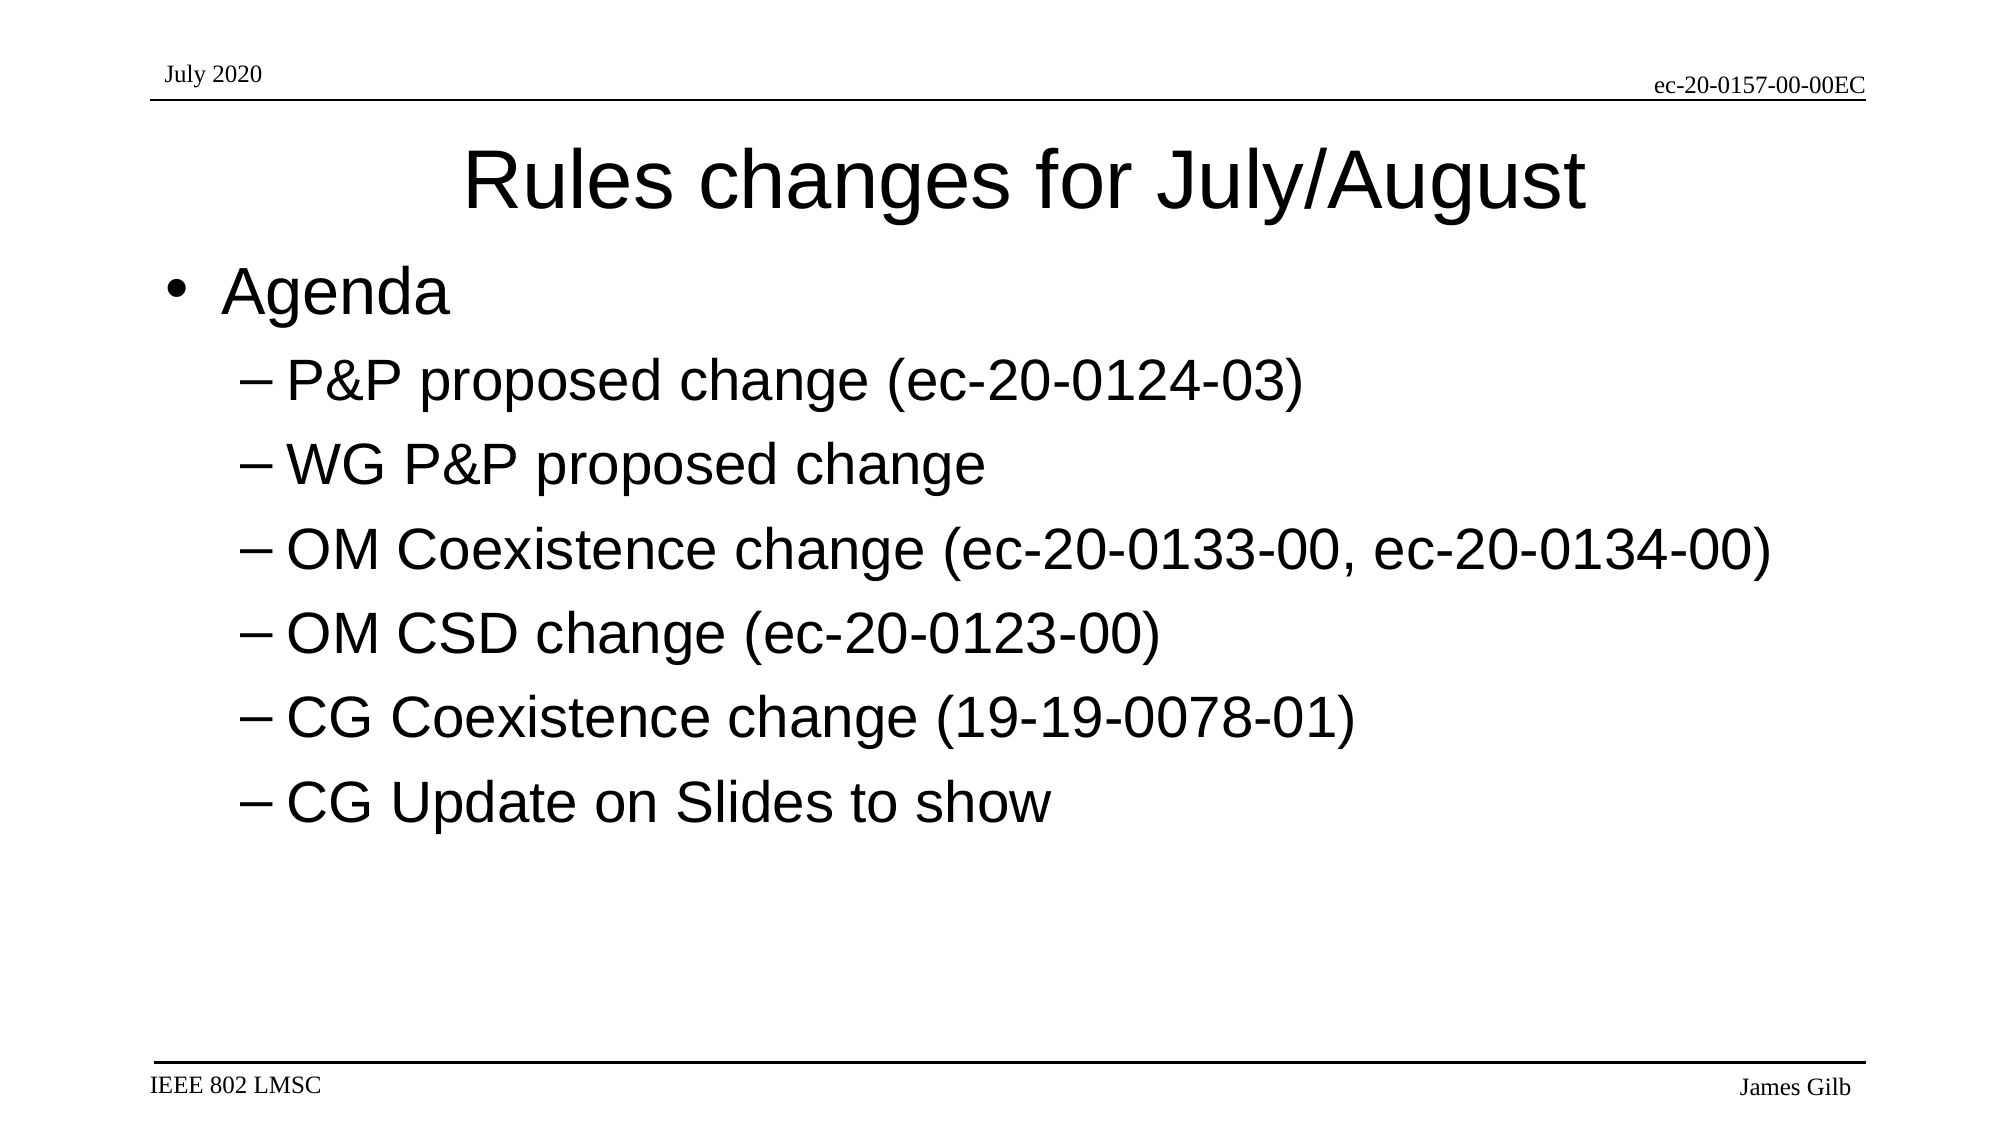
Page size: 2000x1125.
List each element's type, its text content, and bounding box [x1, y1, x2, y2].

list Agenda P&P proposed change (ec-20-0124-03) WG P&P proposed change OM Coexistence change (ec-20-0133-00, ec-20-0134-00) OM CSD change (ec-20-0123-00) CG Coexistence change (19-19-0078-01) CG Update on Slides to show [149, 239, 1900, 1051]
title Rules changes for July/August [149, 112, 1900, 238]
